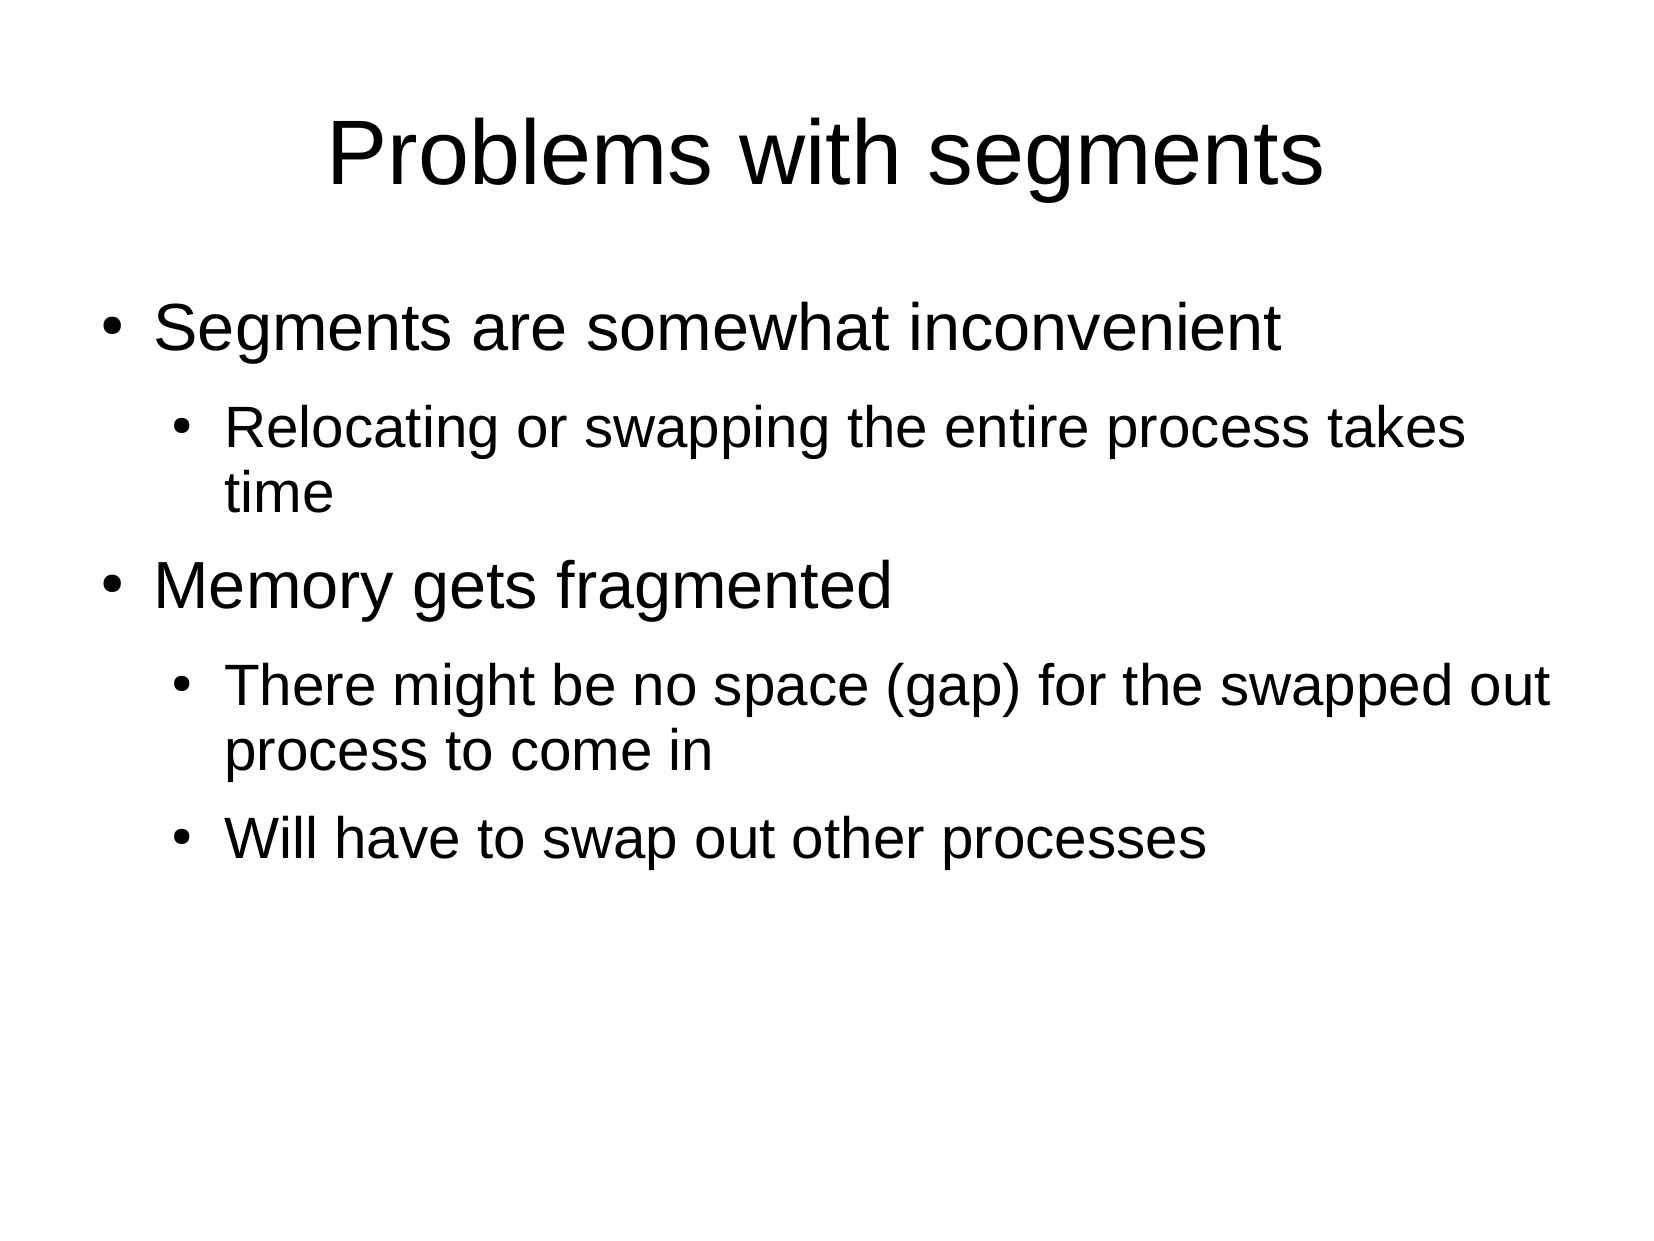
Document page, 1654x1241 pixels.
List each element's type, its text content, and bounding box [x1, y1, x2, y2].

title Problems with segments [82, 49, 1571, 257]
list Segments are somewhat inconvenient Relocating or swapping the entire process takes time Memory gets fragmented There might be no space (gap) for the swapped out process to come in Will have to swap out other processes [82, 290, 1571, 1010]
